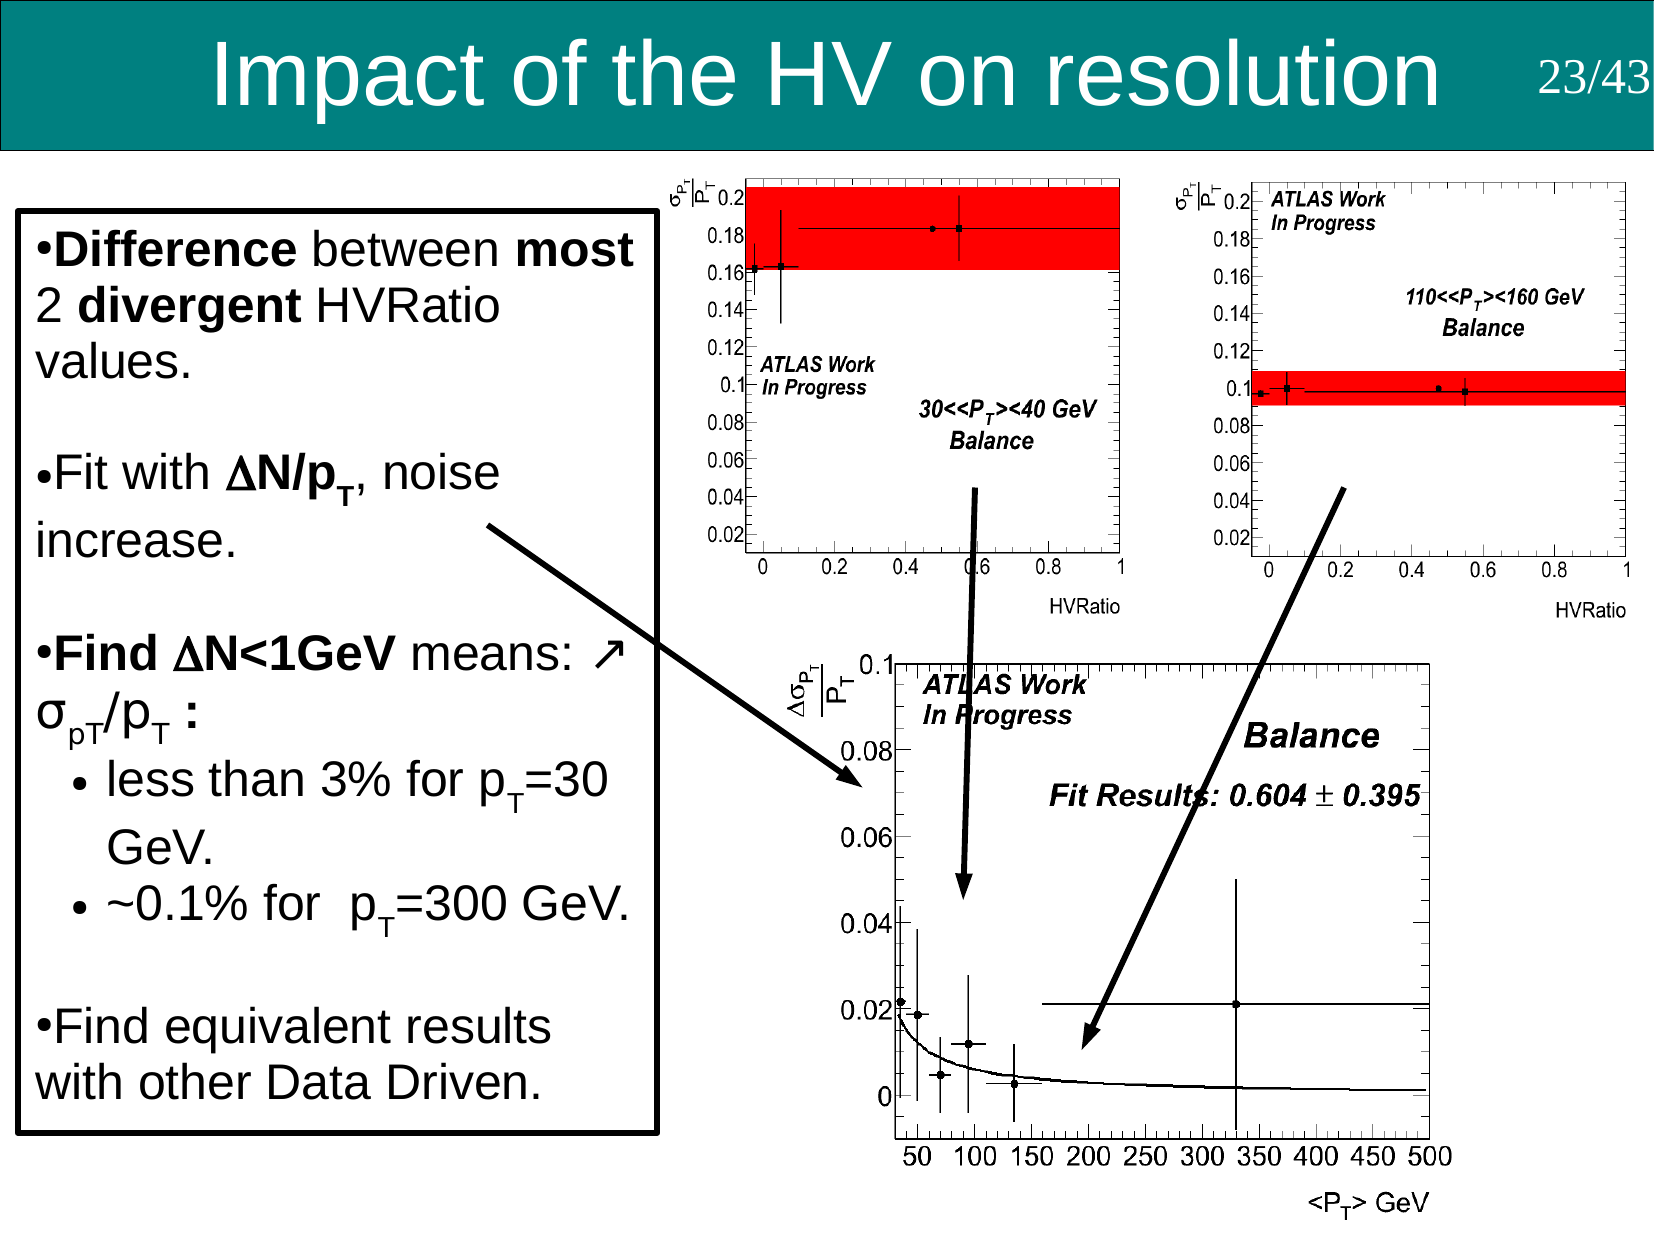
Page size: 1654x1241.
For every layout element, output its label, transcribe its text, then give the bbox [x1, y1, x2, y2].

picture [787, 634, 1463, 1235]
title Impact of the HV on resolution [82, 22, 1571, 126]
picture [1176, 159, 1649, 632]
text_box Difference between most 2 divergent HVRatio values. Fit with DN/pT, noise increase. Find DN<1GeV means: ↗ σpT/pT : less than 3% for pT=30 GeV. ~0.1% for pT=300 GeV. Find equivalent results with other Data Driven. [17, 211, 658, 1133]
picture [670, 155, 1143, 629]
